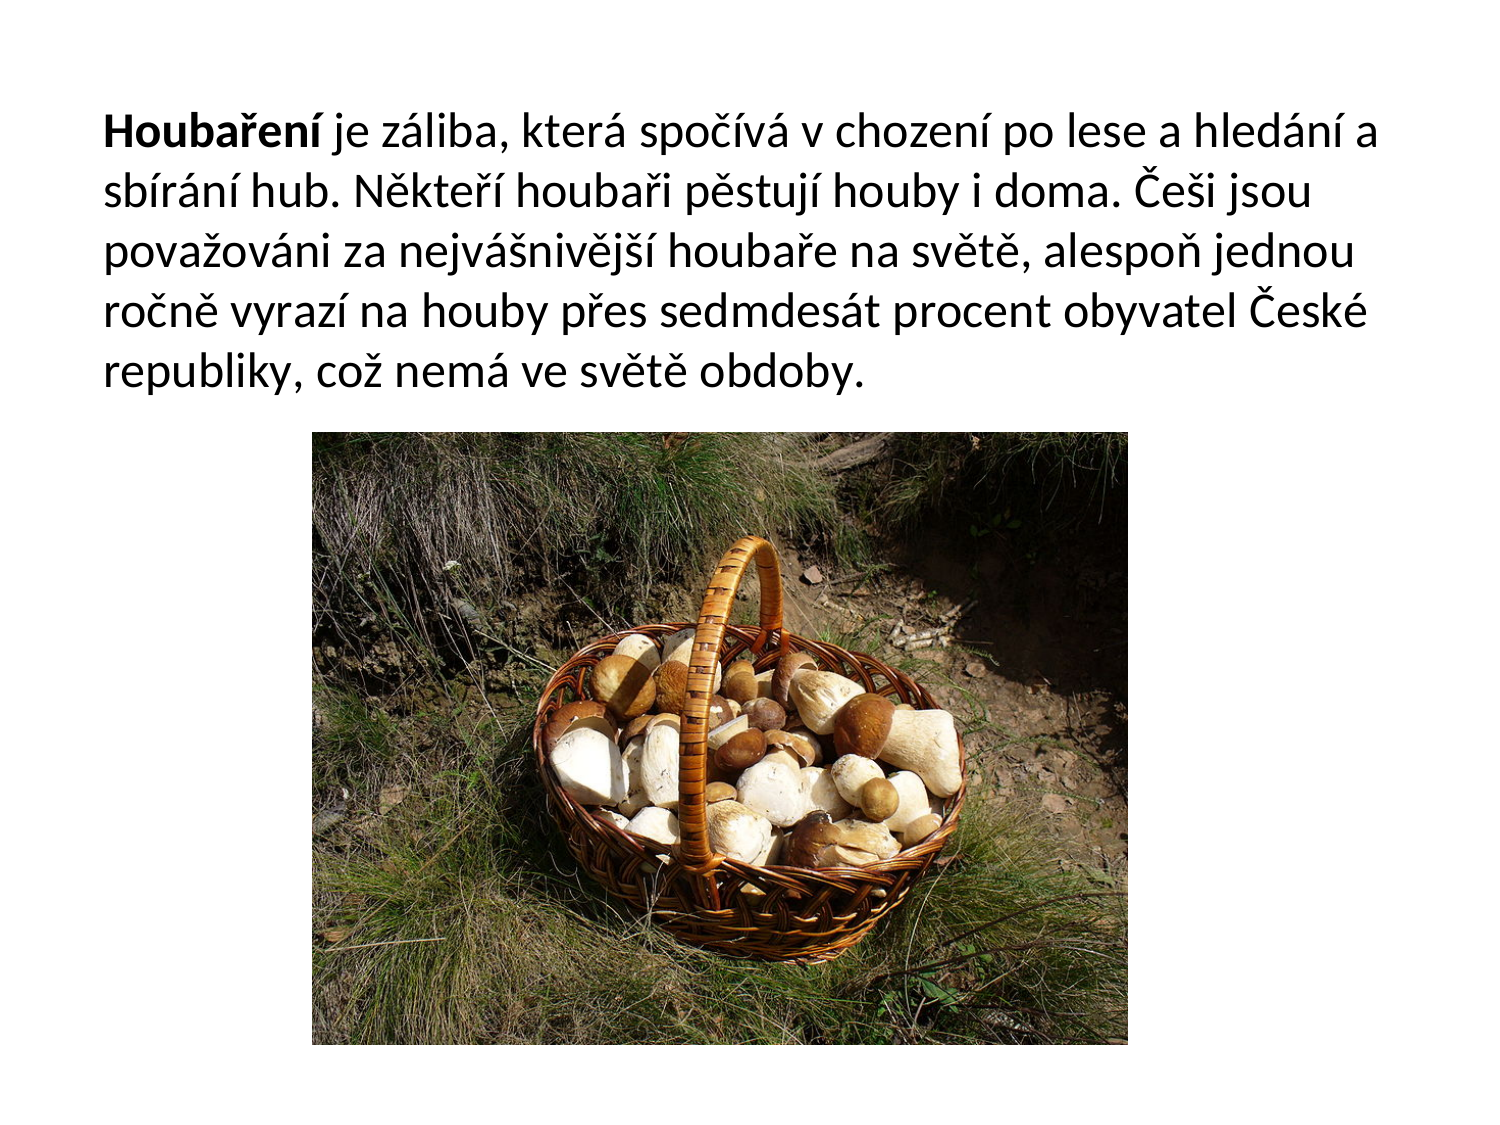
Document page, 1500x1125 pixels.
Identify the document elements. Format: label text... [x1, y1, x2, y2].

text_box Houbaření je záliba, která spočívá v chození po lese a hledání a sbírání hub. Někteří houbaři pěstují houby i doma. Češi jsou považováni za nejvášnivější houbaře na světě, alespoň jednou ročně vyrazí na houby přes sedmdesát procent obyvatel České republiky, což nemá ve světě obdoby. [88, 90, 1400, 406]
picture [312, 432, 1128, 1045]
